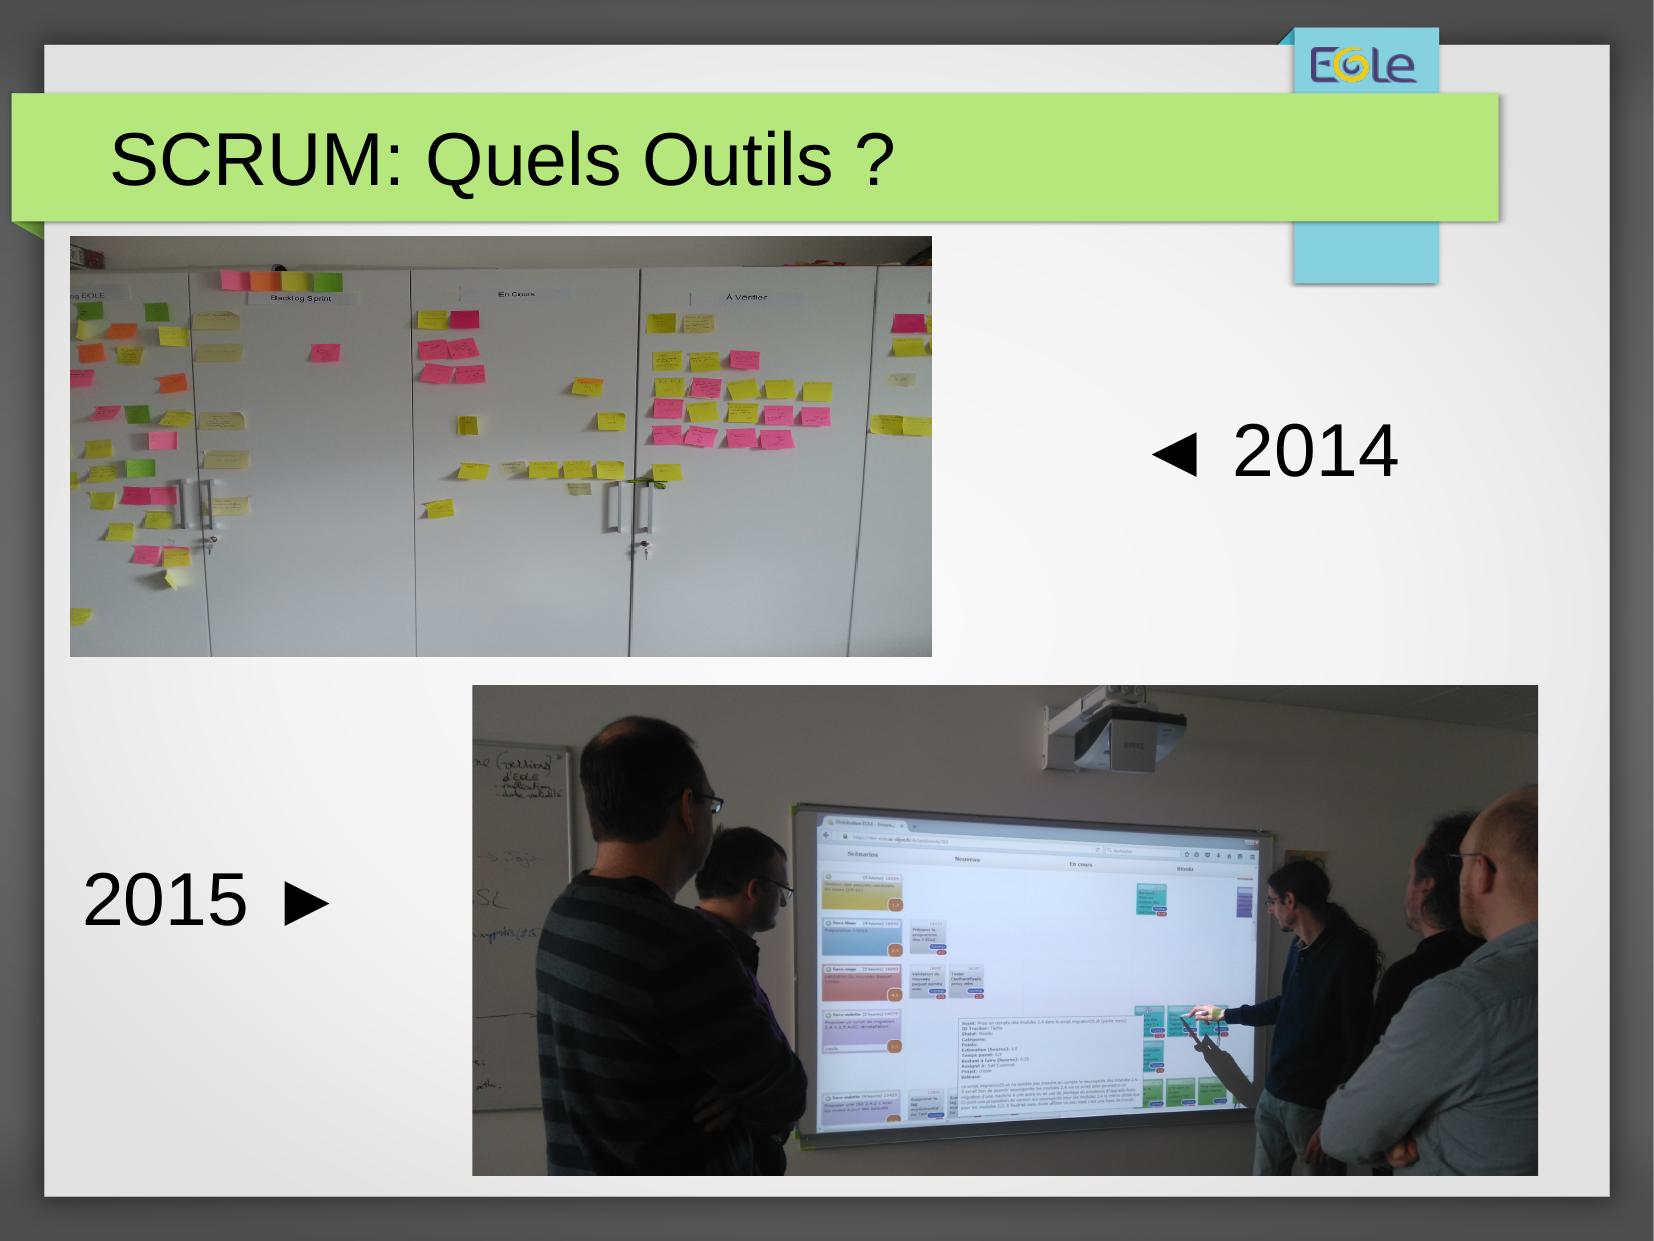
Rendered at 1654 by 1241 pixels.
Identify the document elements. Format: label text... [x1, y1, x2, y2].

text_box ◄ 2014 [1123, 401, 1493, 501]
text_box SCRUM: Quels Outils ? [109, 75, 1229, 244]
text_box 2015 ► [67, 850, 438, 950]
picture [0, 0, 1654, 1241]
text_box [1311, 47, 1418, 83]
